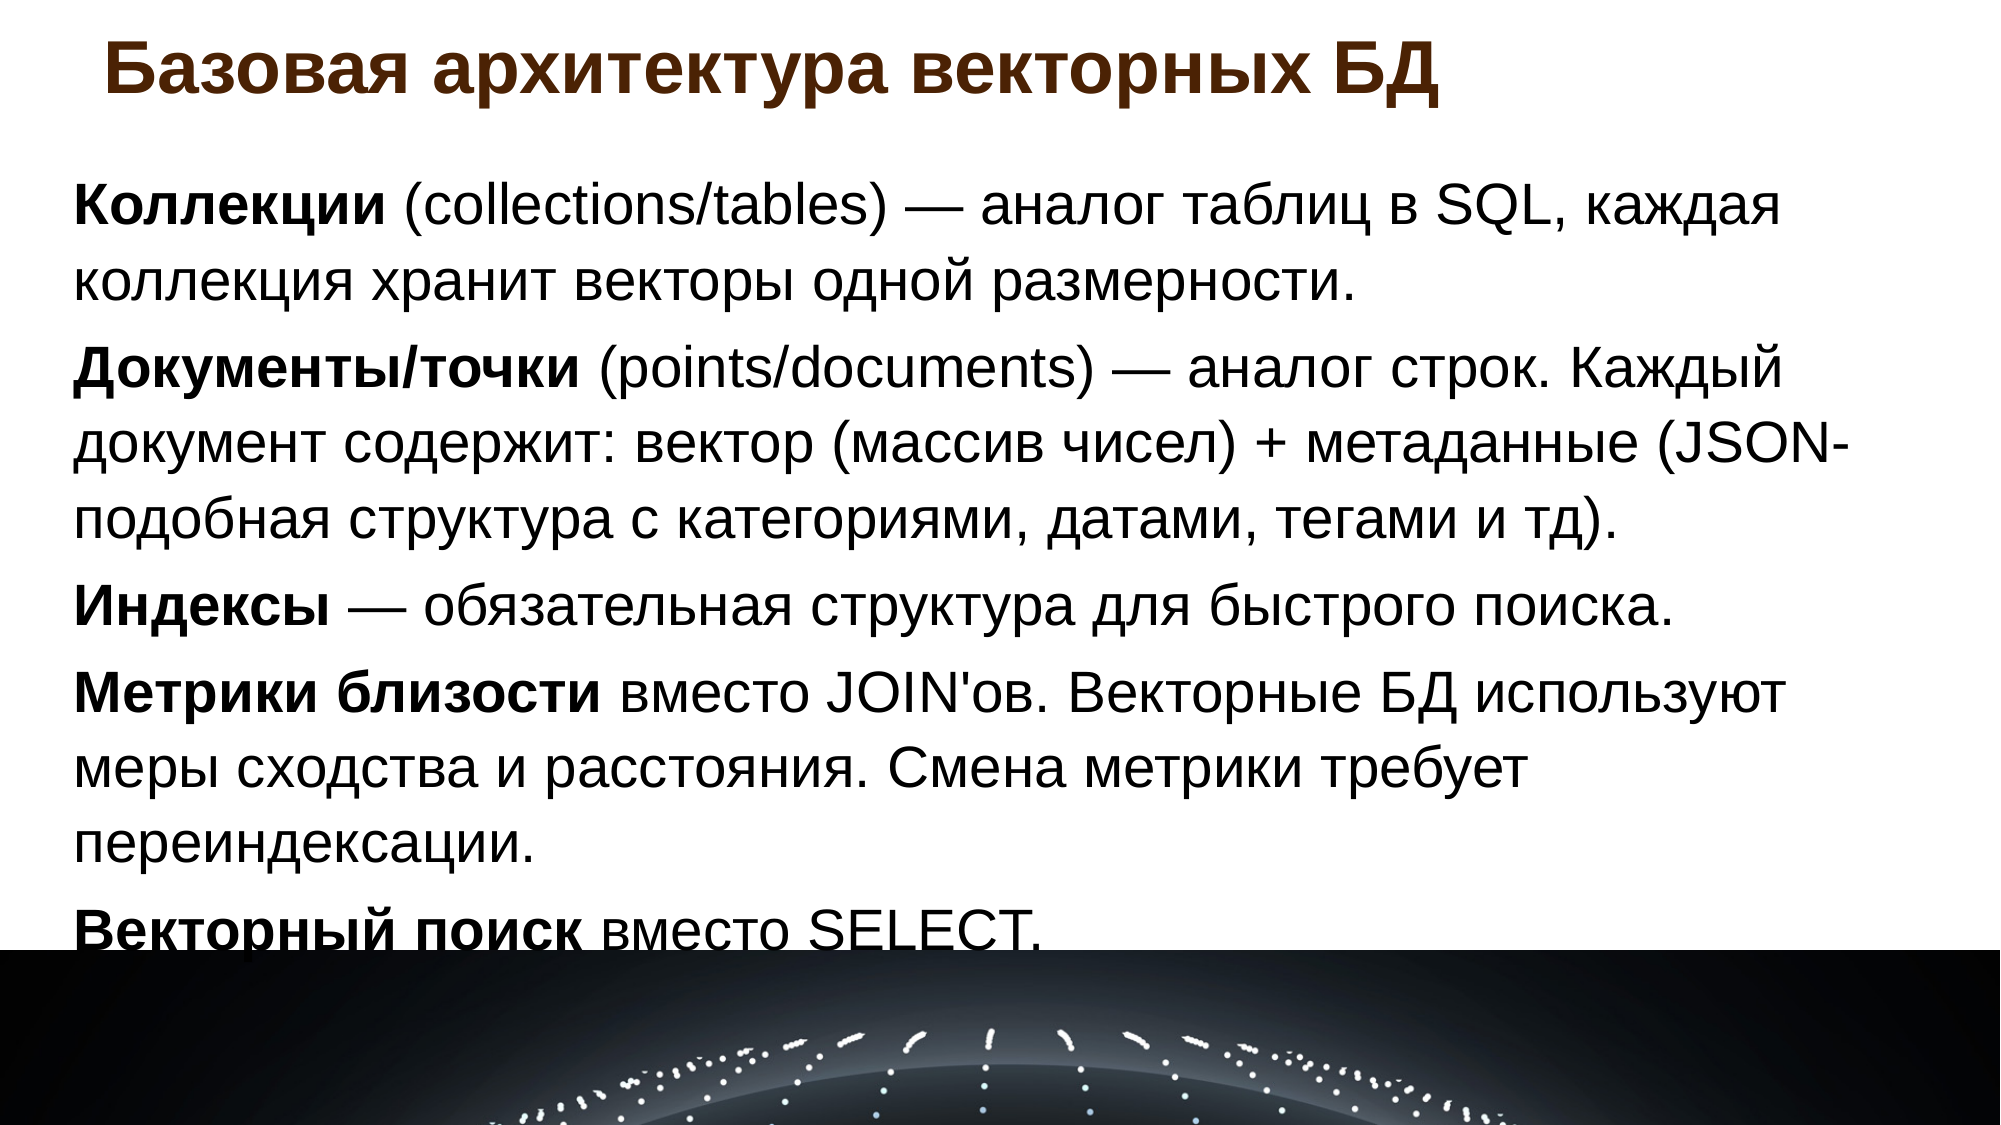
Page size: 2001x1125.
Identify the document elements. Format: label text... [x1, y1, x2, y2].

picture [0, 950, 2000, 1125]
text_box Коллекции (collections/tables) — аналог таблиц в SQL, каждая коллекция хранит векторы одной размерности. Документы/точки (points/documents) — аналог строк. Каждый документ содержит: вектор (массив чисел) + метаданные (JSON-подобная структура с категориями, датами, тегами и тд). Индексы — обязательная структура для быстрого поиска. Метрики близости вместо JOIN'ов. Векторные БД используют меры сходства и расстояния. Смена метрики требует переиндексации. Векторный поиск вместо SELECT. [59, 154, 1979, 922]
text_box Базовая архитектура векторных БД [88, 17, 1949, 136]
